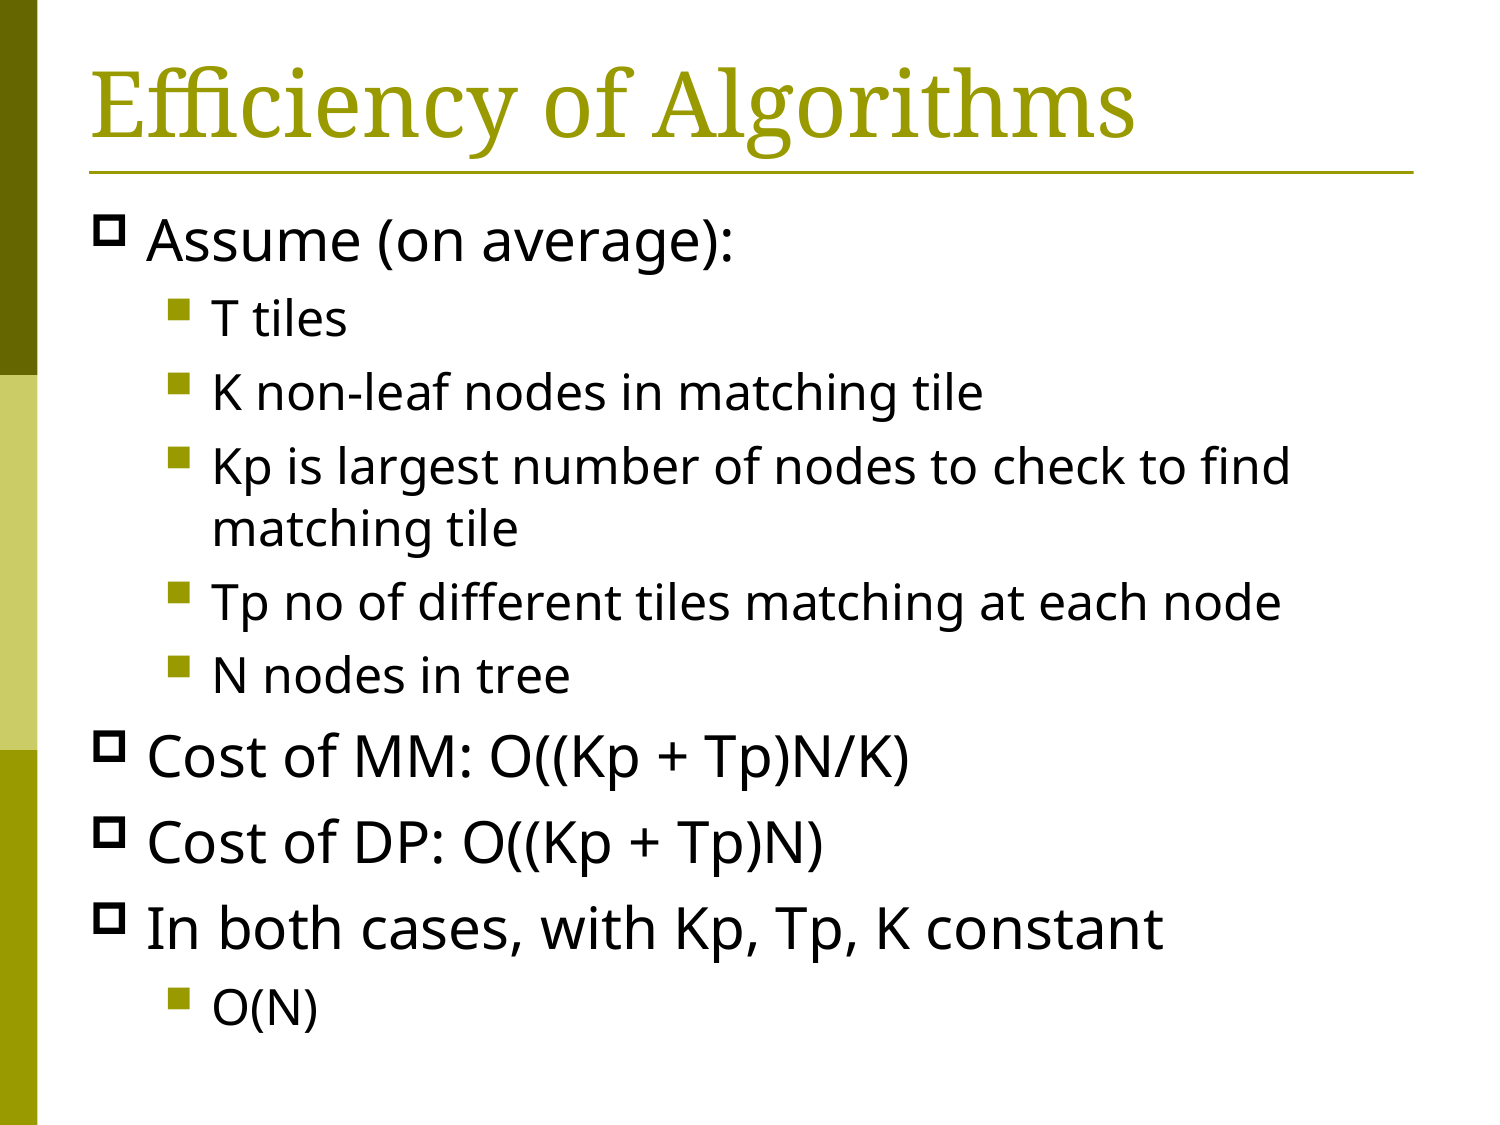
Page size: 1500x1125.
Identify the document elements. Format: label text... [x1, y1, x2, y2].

list Assume (on average): T tiles K non-leaf nodes in matching tile Kp is largest number of nodes to check to find matching tile Tp no of different tiles matching at each node N nodes in tree Cost of MM: O((Kp + Tp)N/K) Cost of DP: O((Kp + Tp)N) In both cases, with Kp, Tp, K constant O(N) [75, 196, 1426, 1006]
title Efficiency of Algorithms [75, 45, 1426, 173]
